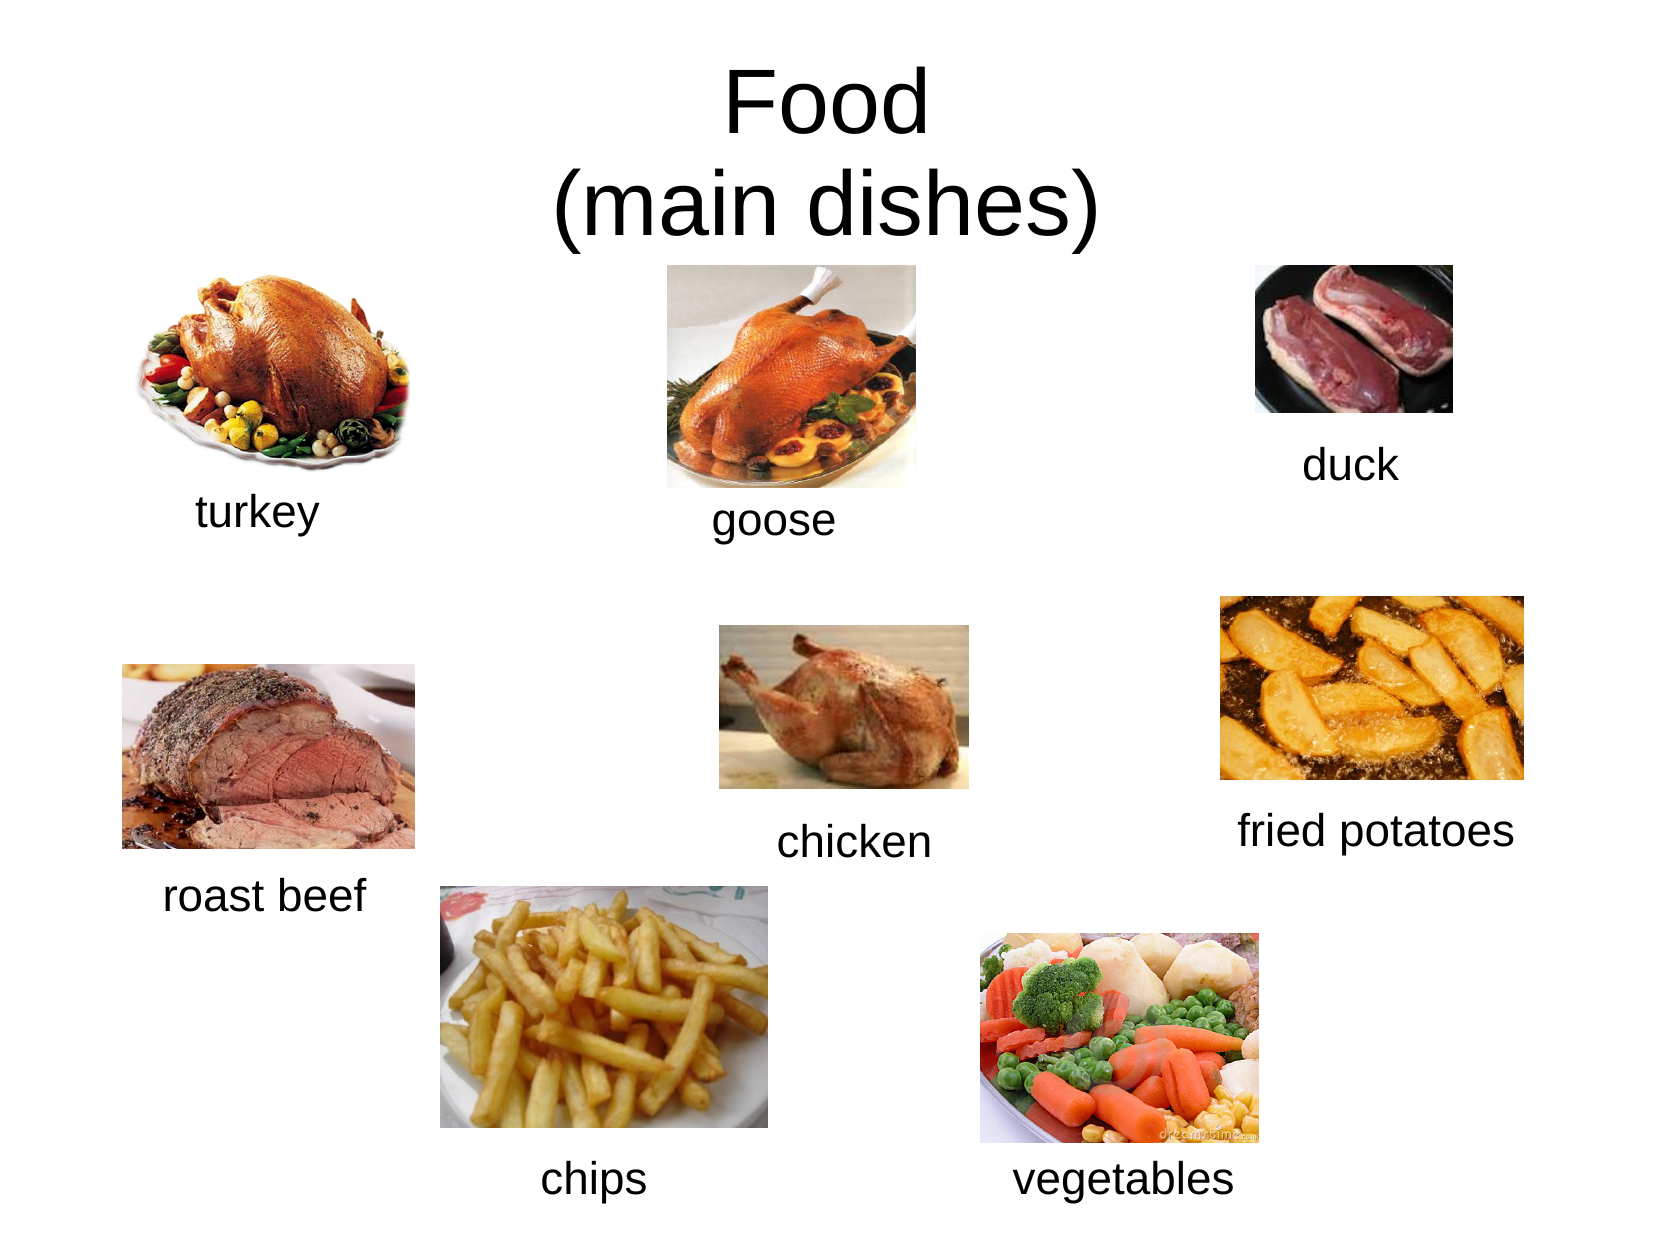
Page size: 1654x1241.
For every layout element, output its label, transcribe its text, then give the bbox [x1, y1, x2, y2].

title Food (main dishes) [82, 49, 1571, 257]
picture [440, 886, 768, 1128]
text_box fried potatoes [1222, 797, 1531, 864]
text_box turkey [180, 484, 335, 545]
picture [980, 933, 1259, 1143]
picture [1220, 596, 1524, 780]
picture [129, 256, 419, 484]
text_box duck [1287, 431, 1415, 498]
text_box vegetables [998, 1145, 1250, 1212]
picture [667, 265, 916, 488]
text_box goose [696, 488, 852, 553]
picture [122, 664, 415, 849]
picture [1255, 265, 1453, 413]
text_box chips [525, 1145, 663, 1212]
picture [719, 625, 969, 789]
text_box roast beef [147, 862, 382, 929]
text_box chicken [761, 809, 948, 876]
